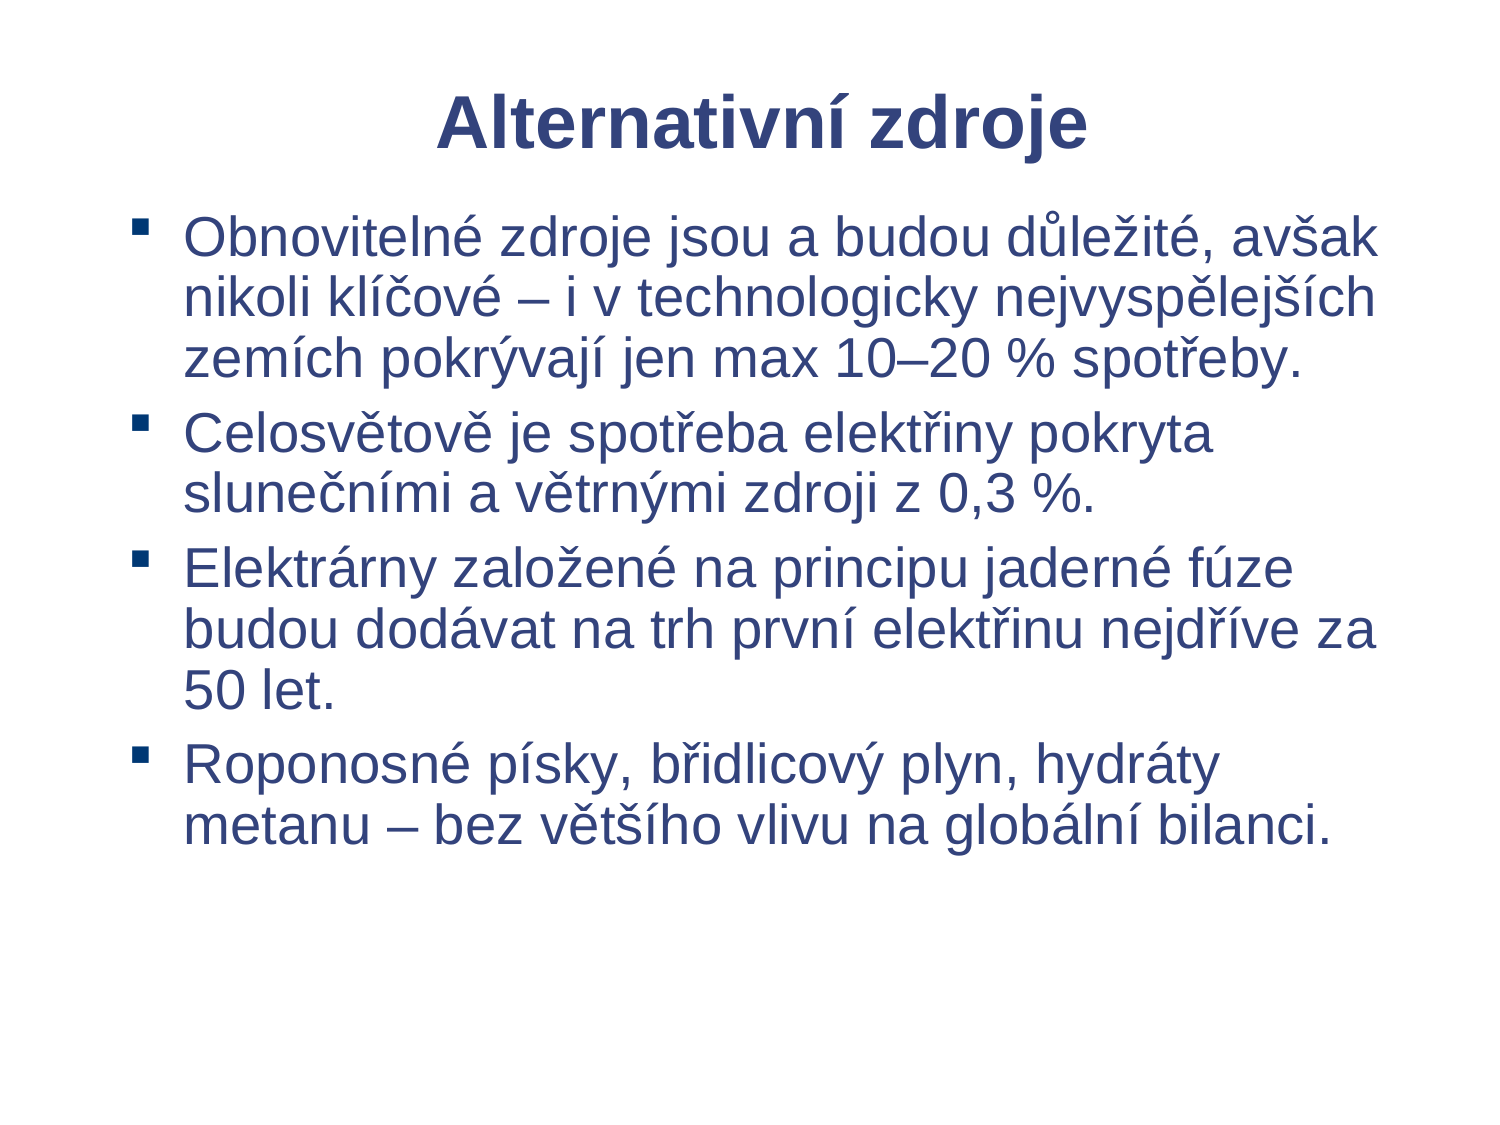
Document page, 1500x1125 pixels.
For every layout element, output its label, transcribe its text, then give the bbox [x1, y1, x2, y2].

list Obnovitelné zdroje jsou a budou důležité, avšak nikoli klíčové – i v technologicky nejvyspělejších zemích pokrývají jen max 10–20 % spotřeby. Celosvětově je spotřeba elektřiny pokryta slunečními a větrnými zdroji z 0,3 %. Elektrárny založené na principu jaderné fúze budou dodávat na trh první elektřinu nejdříve za 50 let. Roponosné písky, břidlicový plyn, hydráty metanu – bez většího vlivu na globální bilanci. [112, 199, 1438, 1063]
title Alternativní zdroje [125, 24, 1401, 199]
